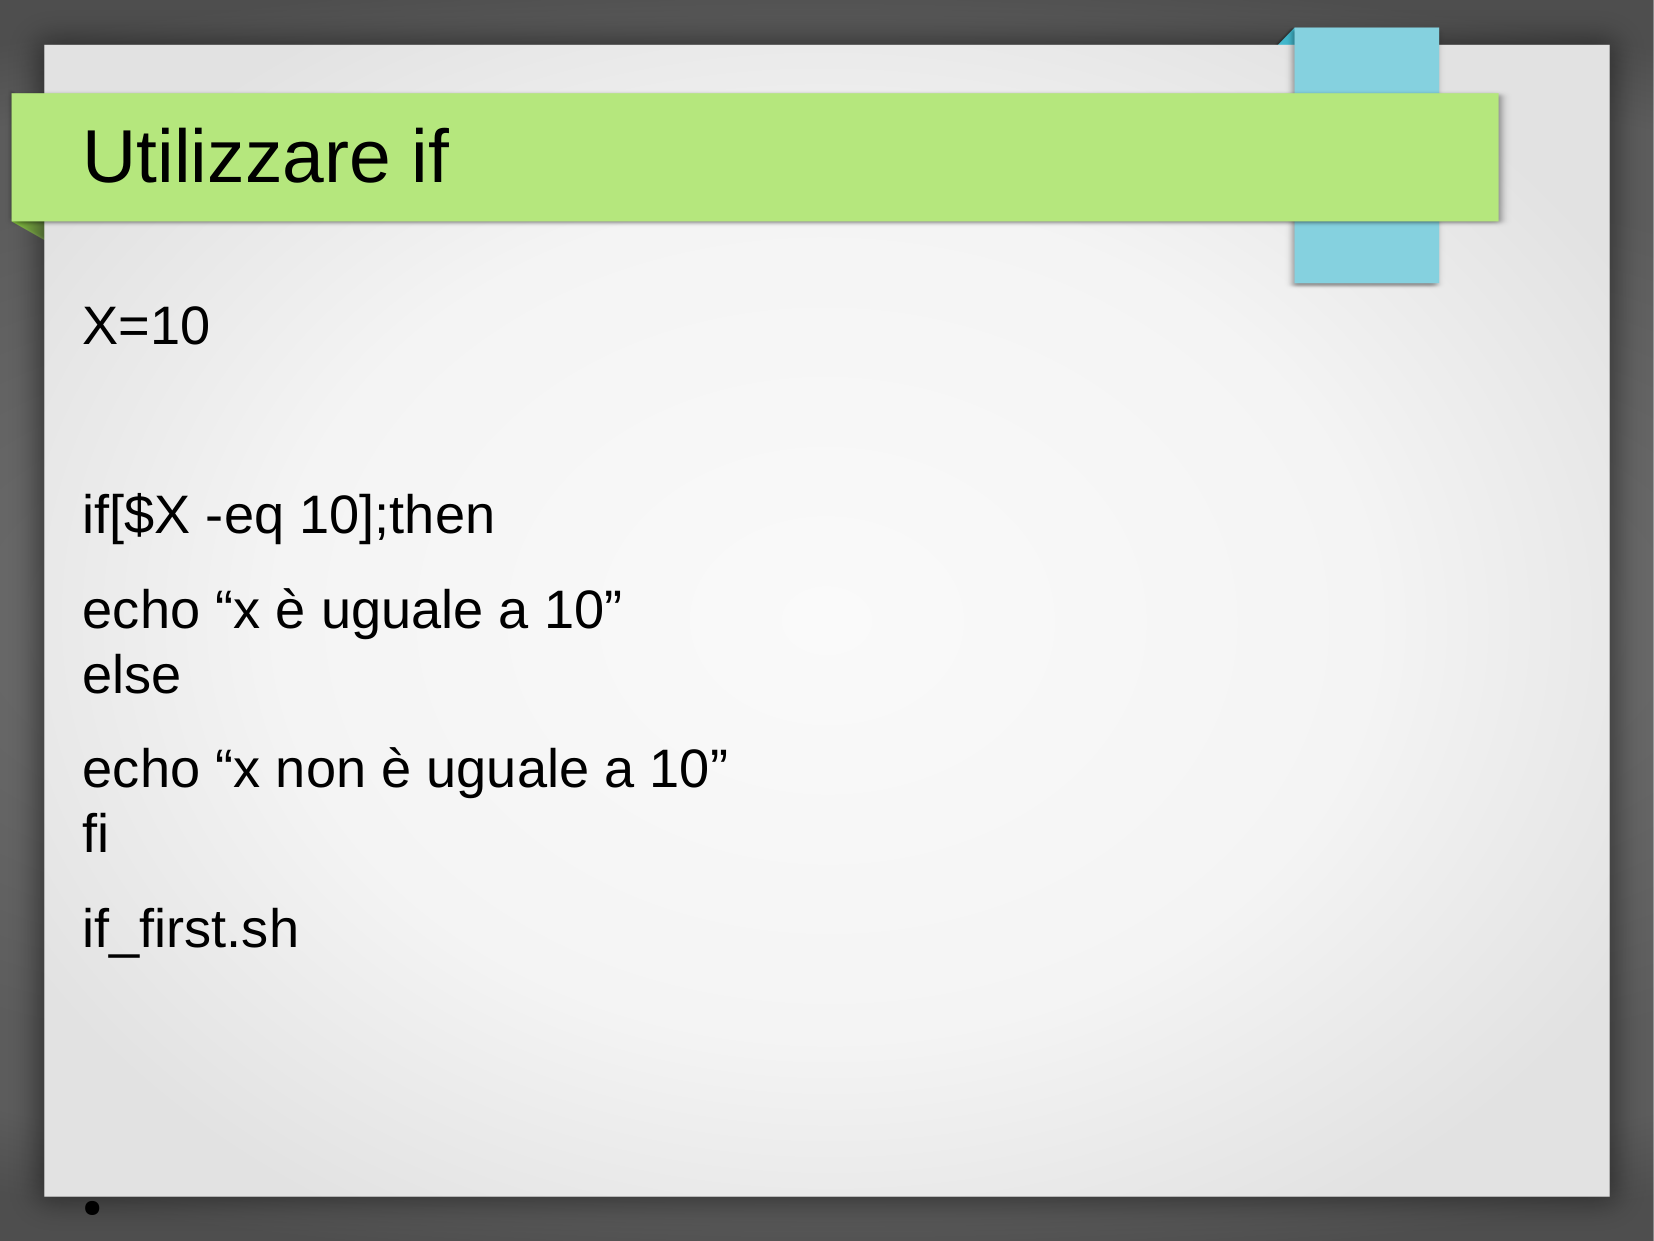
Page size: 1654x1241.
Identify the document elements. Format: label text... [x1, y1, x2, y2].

title Utilizzare if [82, 49, 1571, 257]
picture [0, 0, 1654, 1241]
list X=10 if[$X -eq 10];then echo “x è uguale a 10” else echo “x non è uguale a 10” fi if_first.sh [82, 290, 1571, 1010]
